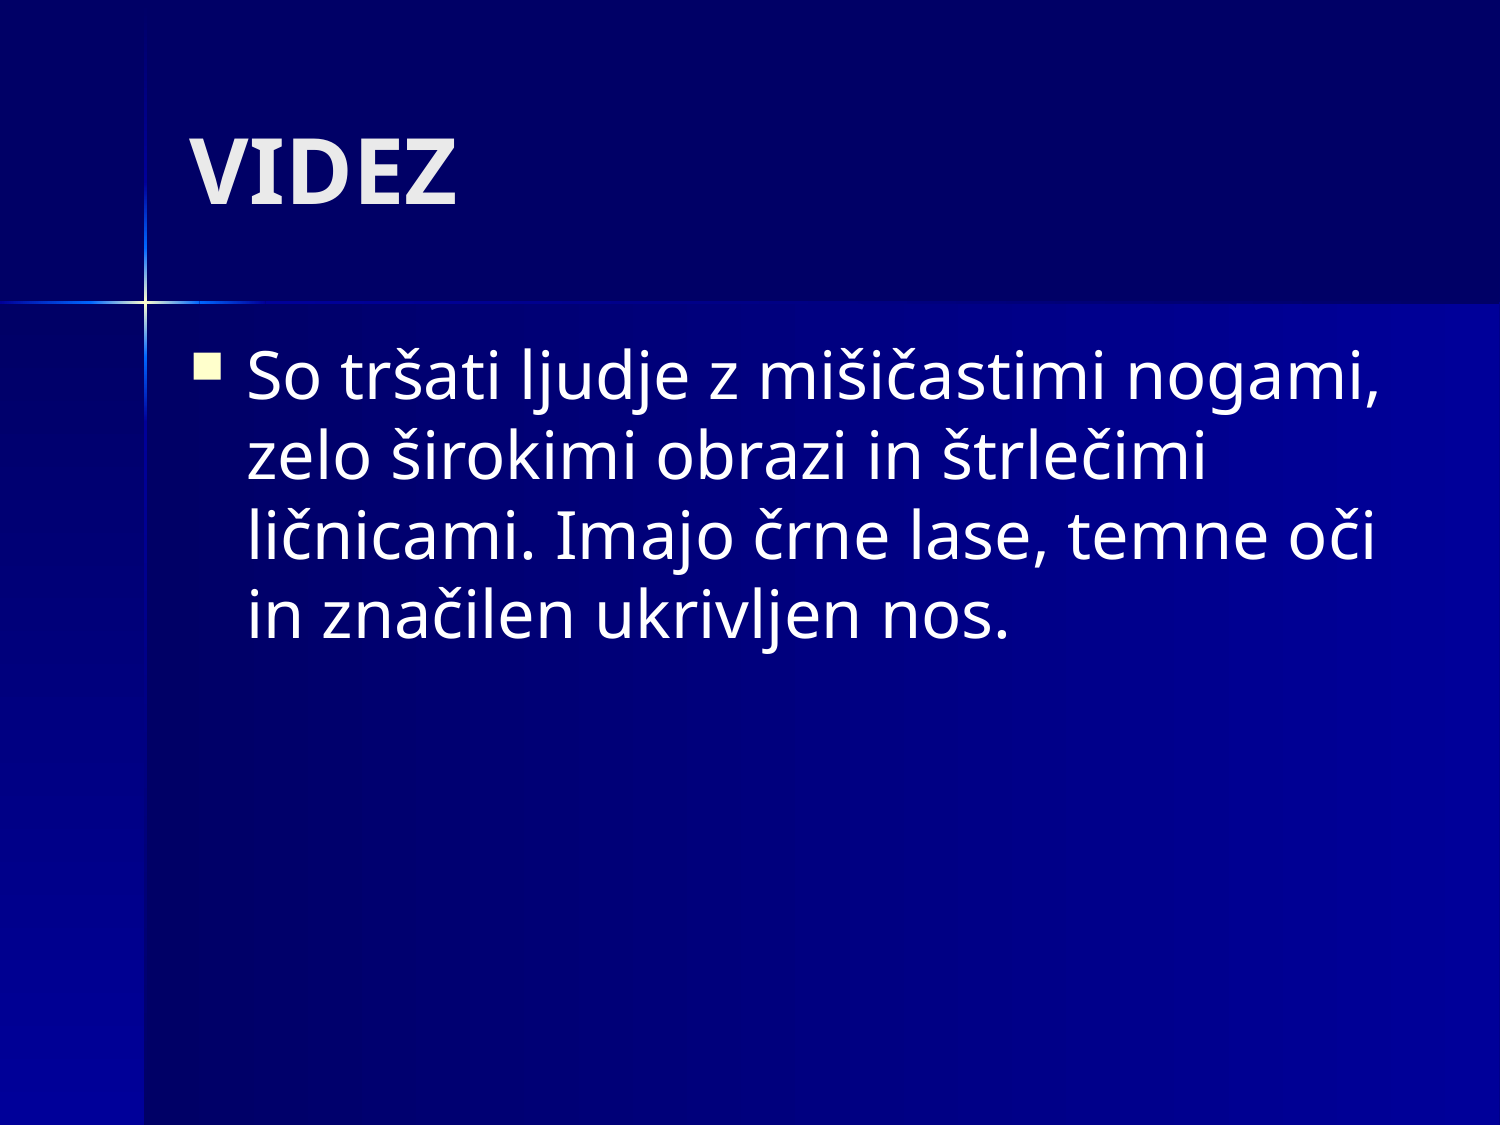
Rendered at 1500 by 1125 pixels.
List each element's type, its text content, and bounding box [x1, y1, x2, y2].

title VIDEZ [174, 50, 1413, 285]
list So tršati ljudje z mišičastimi nogami, zelo širokimi obrazi in štrlečimi ličnicami. Imajo črne lase, temne oči in značilen ukrivljen nos. [174, 324, 1413, 1000]
